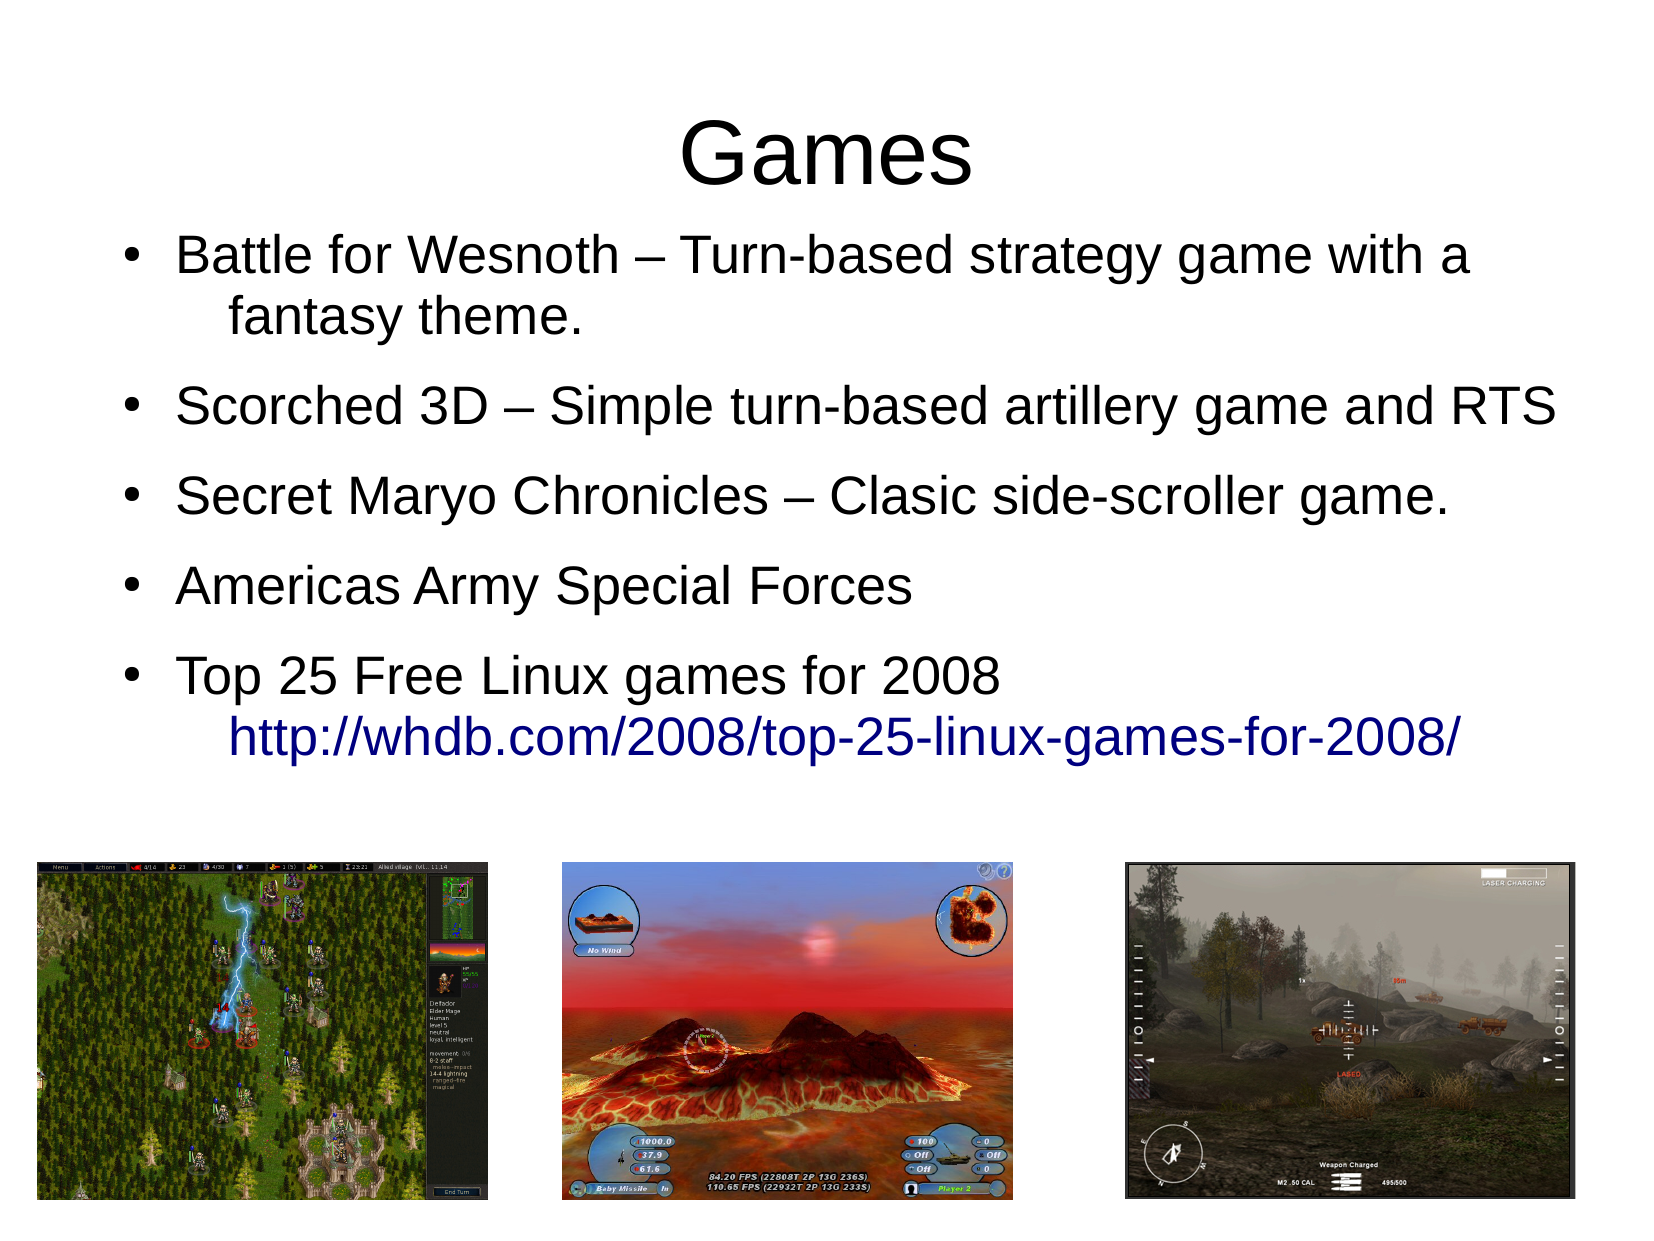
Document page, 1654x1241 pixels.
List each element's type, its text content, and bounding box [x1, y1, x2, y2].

picture [37, 862, 488, 1201]
picture [562, 862, 1013, 1201]
list Battle for Wesnoth – Turn-based strategy game with a fantasy theme. Scorched 3D – Simple turn-based artillery game and RTS Secret Maryo Chronicles – Clasic side-scroller game. Americas Army Special Forces Top 25 Free Linux games for 2008 http://whdb.com/2008/top-25-linux-games-for-2008/ [86, 225, 1576, 911]
title Games [82, 56, 1571, 250]
picture [1125, 862, 1576, 1199]
